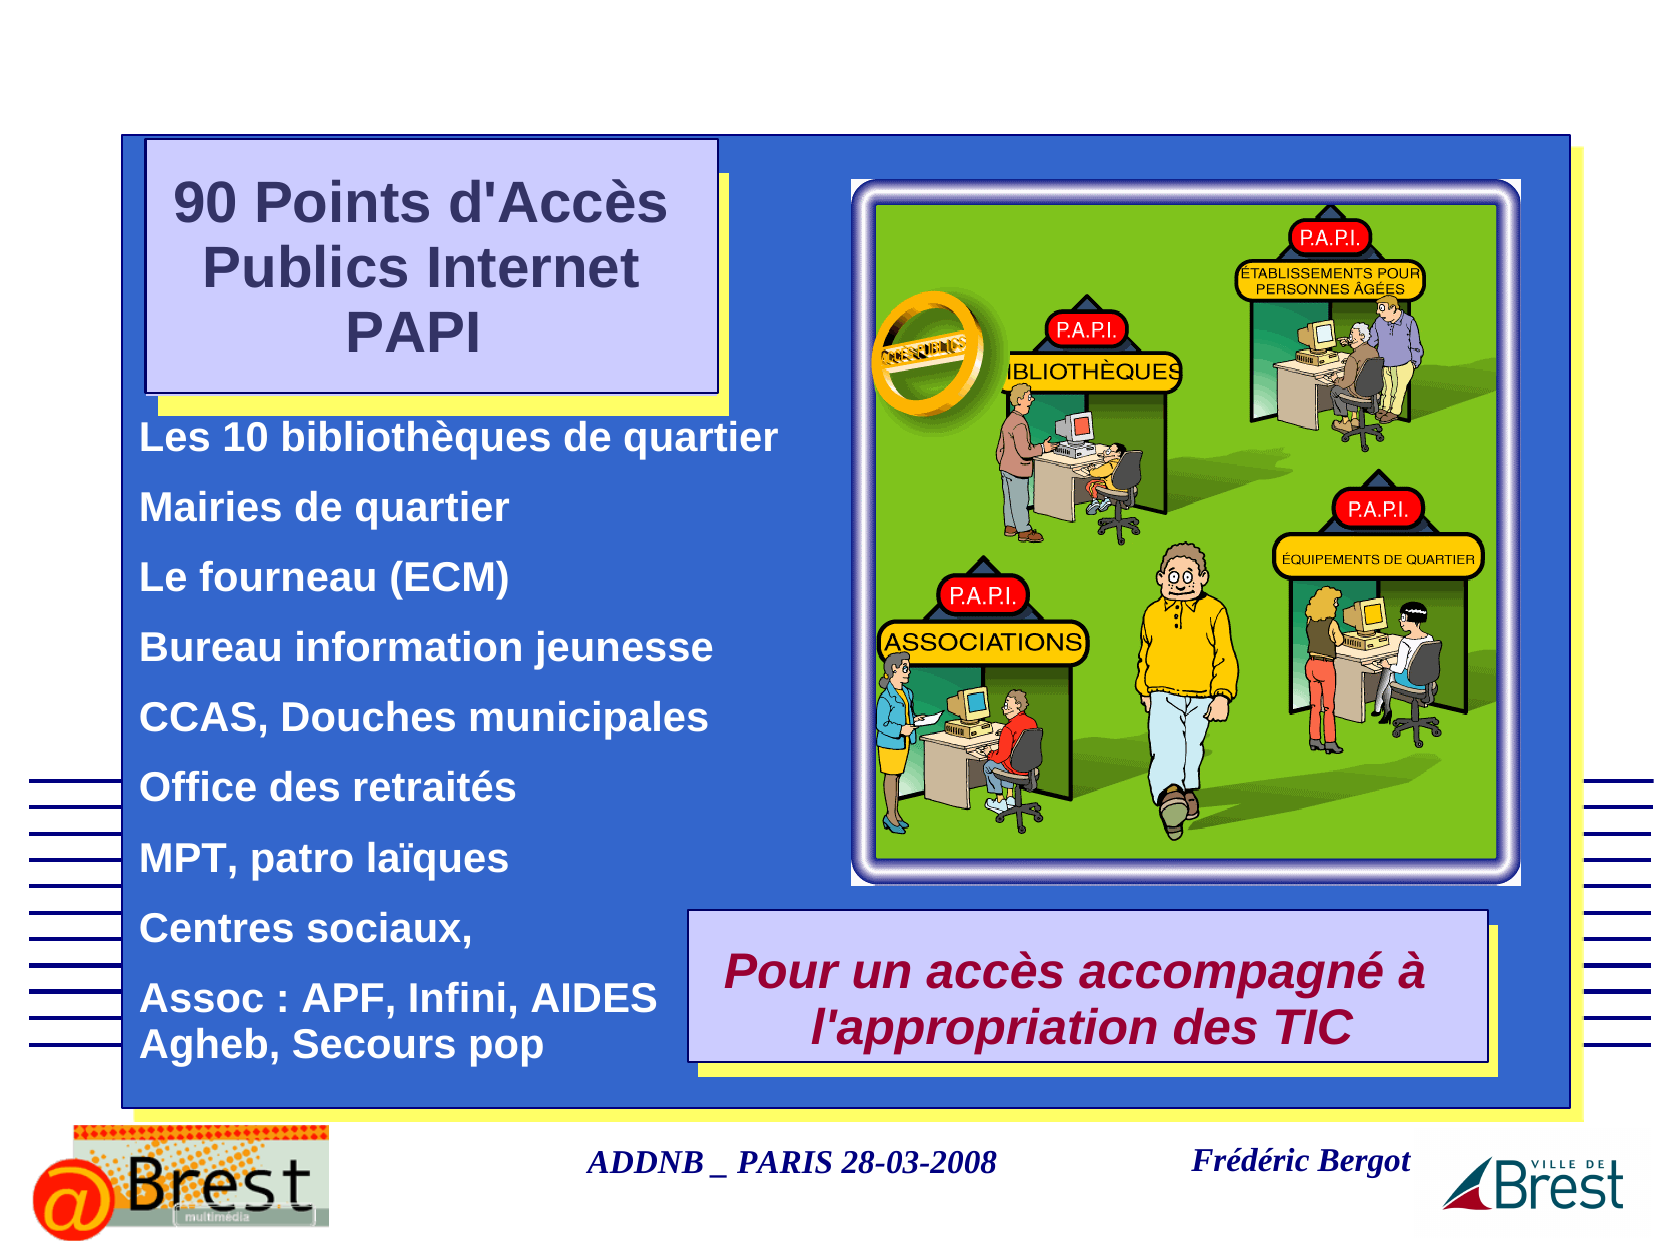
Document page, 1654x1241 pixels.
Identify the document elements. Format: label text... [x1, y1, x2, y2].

picture [851, 179, 1526, 892]
text_box Pour un accès accompagné à l'appropriation des TIC [723, 943, 1654, 1111]
picture [1414, 1128, 1651, 1238]
picture [28, 1125, 329, 1241]
text_box [146, 139, 729, 413]
text_box [688, 910, 1498, 1077]
text_box 90 Points d'Accès Publics Internet PAPI [173, 169, 721, 410]
text_box Les 10 bibliothèques de quartier Mairies de quartier Le fourneau (ECM) Bureau information jeunesse CCAS, Douches municipales Office des retraités MPT, patro laïques Centres sociaux, Assoc : APF, Infini, AIDES Agheb, Secours pop [138, 413, 806, 1149]
